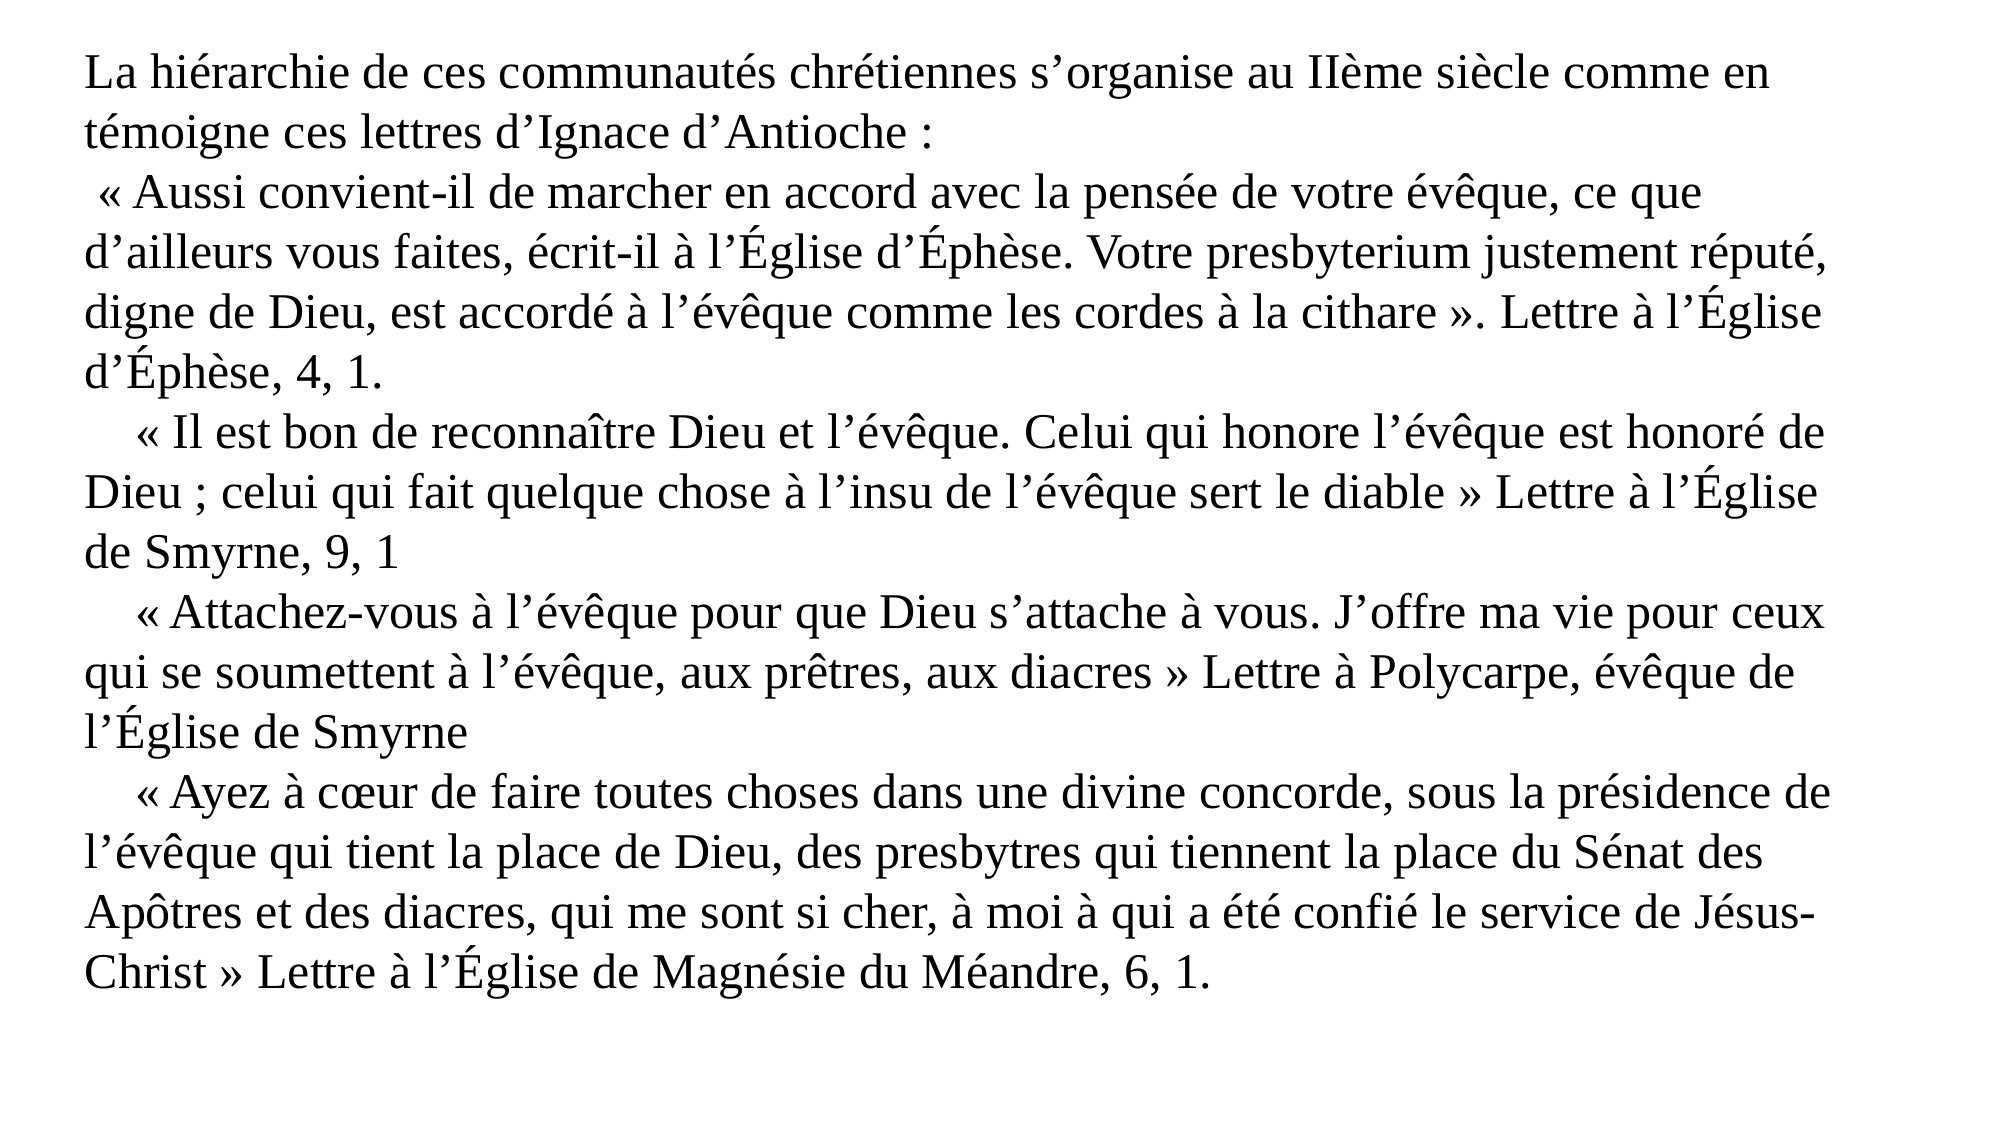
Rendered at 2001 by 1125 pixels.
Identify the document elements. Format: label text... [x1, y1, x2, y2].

text_box La hiérarchie de ces communautés chrétiennes s’organise au IIème siècle comme en témoigne ces lettres d’Ignace d’Antioche : « Aussi convient-il de marcher en accord avec la pensée de votre évêque, ce que d’ailleurs vous faites, écrit-il à l’Église d’Éphèse. Votre presbyterium justement réputé, digne de Dieu, est accordé à l’évêque comme les cordes à la cithare ». Lettre à l’Église d’Éphèse, 4, 1. « Il est bon de reconnaître Dieu et l’évêque. Celui qui honore l’évêque est honoré de Dieu ; celui qui fait quelque chose à l’insu de l’évêque sert le diable » Lettre à l’Église de Smyrne, 9, 1 « Attachez-vous à l’évêque pour que Dieu s’attache à vous. J’offre ma vie pour ceux qui se soumettent à l’évêque, aux prêtres, aux diacres » Lettre à Polycarpe, évêque de l’Église de Smyrne « Ayez à cœur de faire toutes choses dans une divine concorde, sous la présidence de l’évêque qui tient la place de Dieu, des presbytres qui tiennent la place du Sénat des Apôtres et des diacres, qui me sont si cher, à moi à qui a été confié le service de Jésus-Christ » Lettre à l’Église de Magnésie du Méandre, 6, 1. [69, 31, 1868, 1077]
